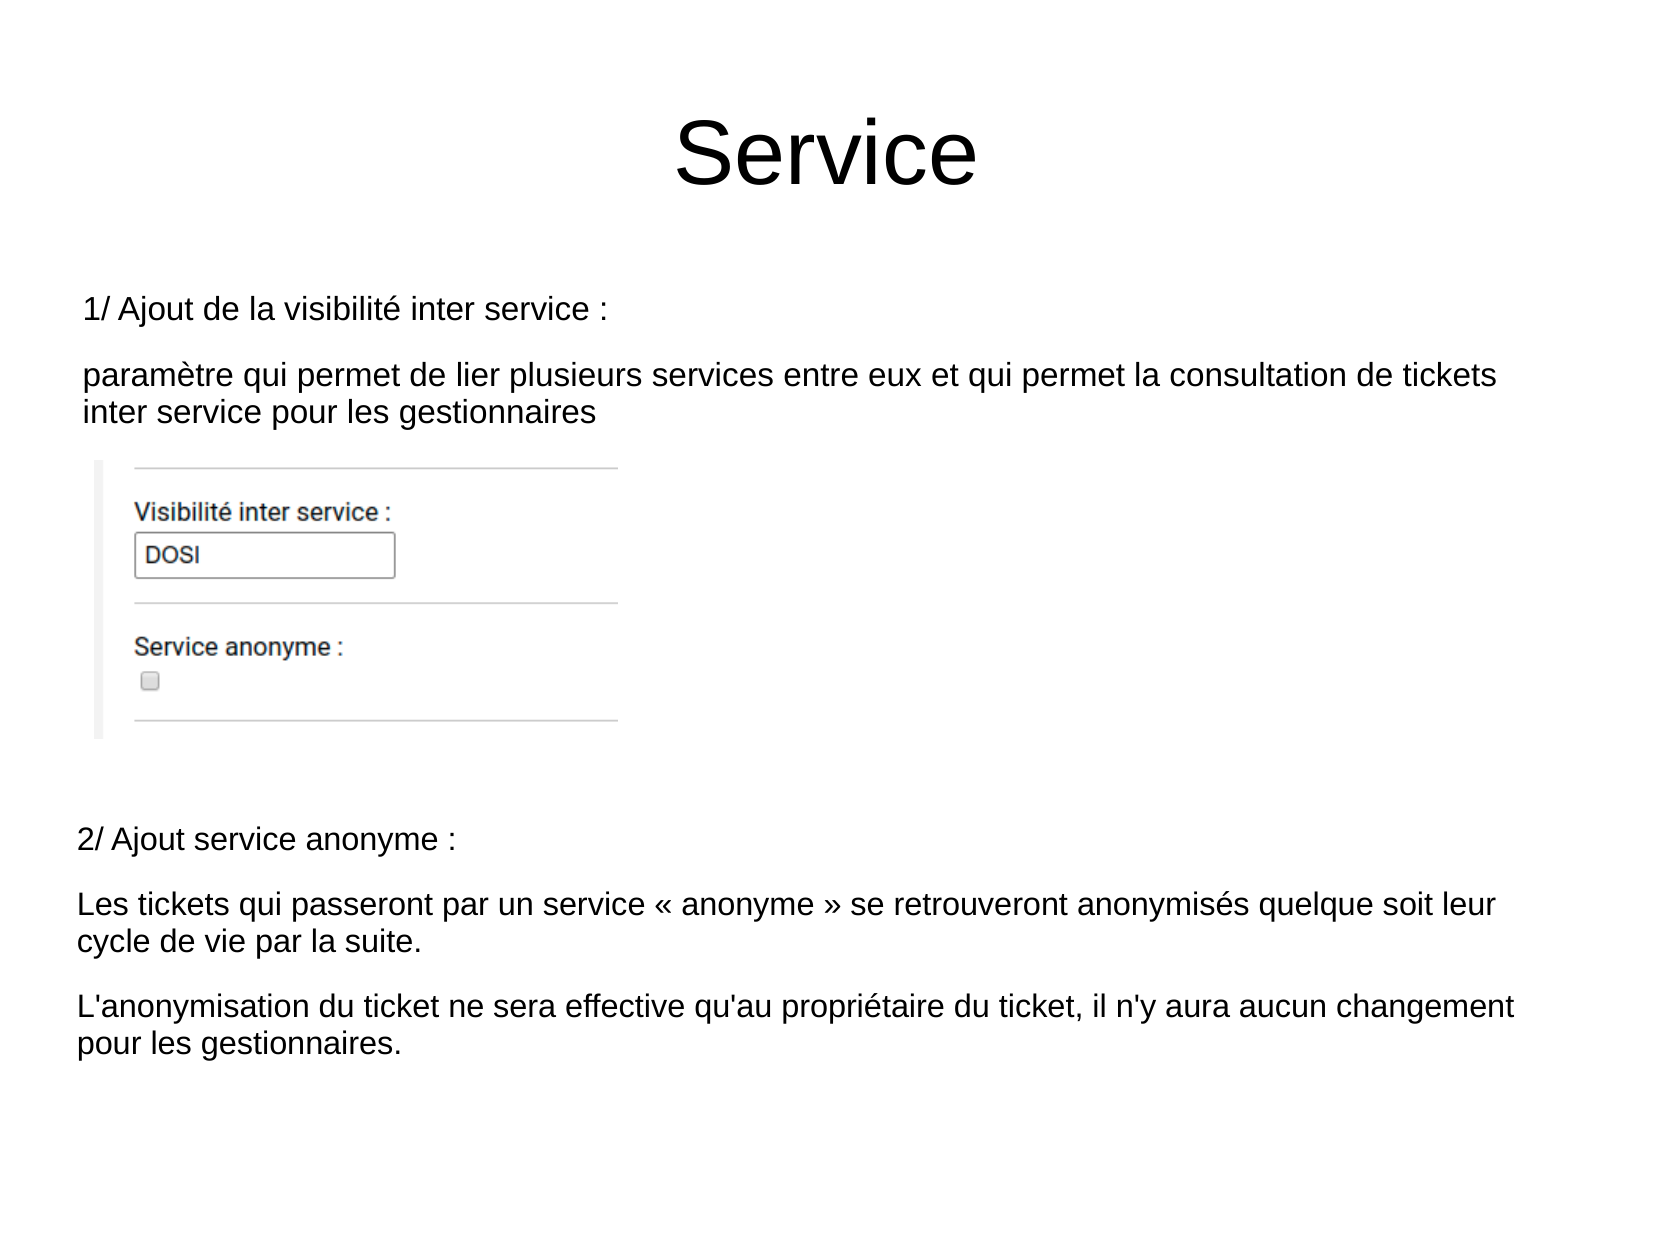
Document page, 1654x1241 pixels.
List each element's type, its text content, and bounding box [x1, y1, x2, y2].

title Service [82, 49, 1571, 257]
picture [94, 460, 618, 739]
list 1/ Ajout de la visibilité inter service : paramètre qui permet de lier plusieurs services entre eux et qui permet la consultation de tickets inter service pour les gestionnaires [82, 290, 1571, 497]
list 2/ Ajout service anonyme : Les tickets qui passeront par un service « anonyme » se retrouveront anonymisés quelque soit leur cycle de vie par la suite. L'anonymisation du ticket ne sera effective qu'au propriétaire du ticket, il n'y aura aucun changement pour les gestionnaires. [76, 820, 1565, 1063]
